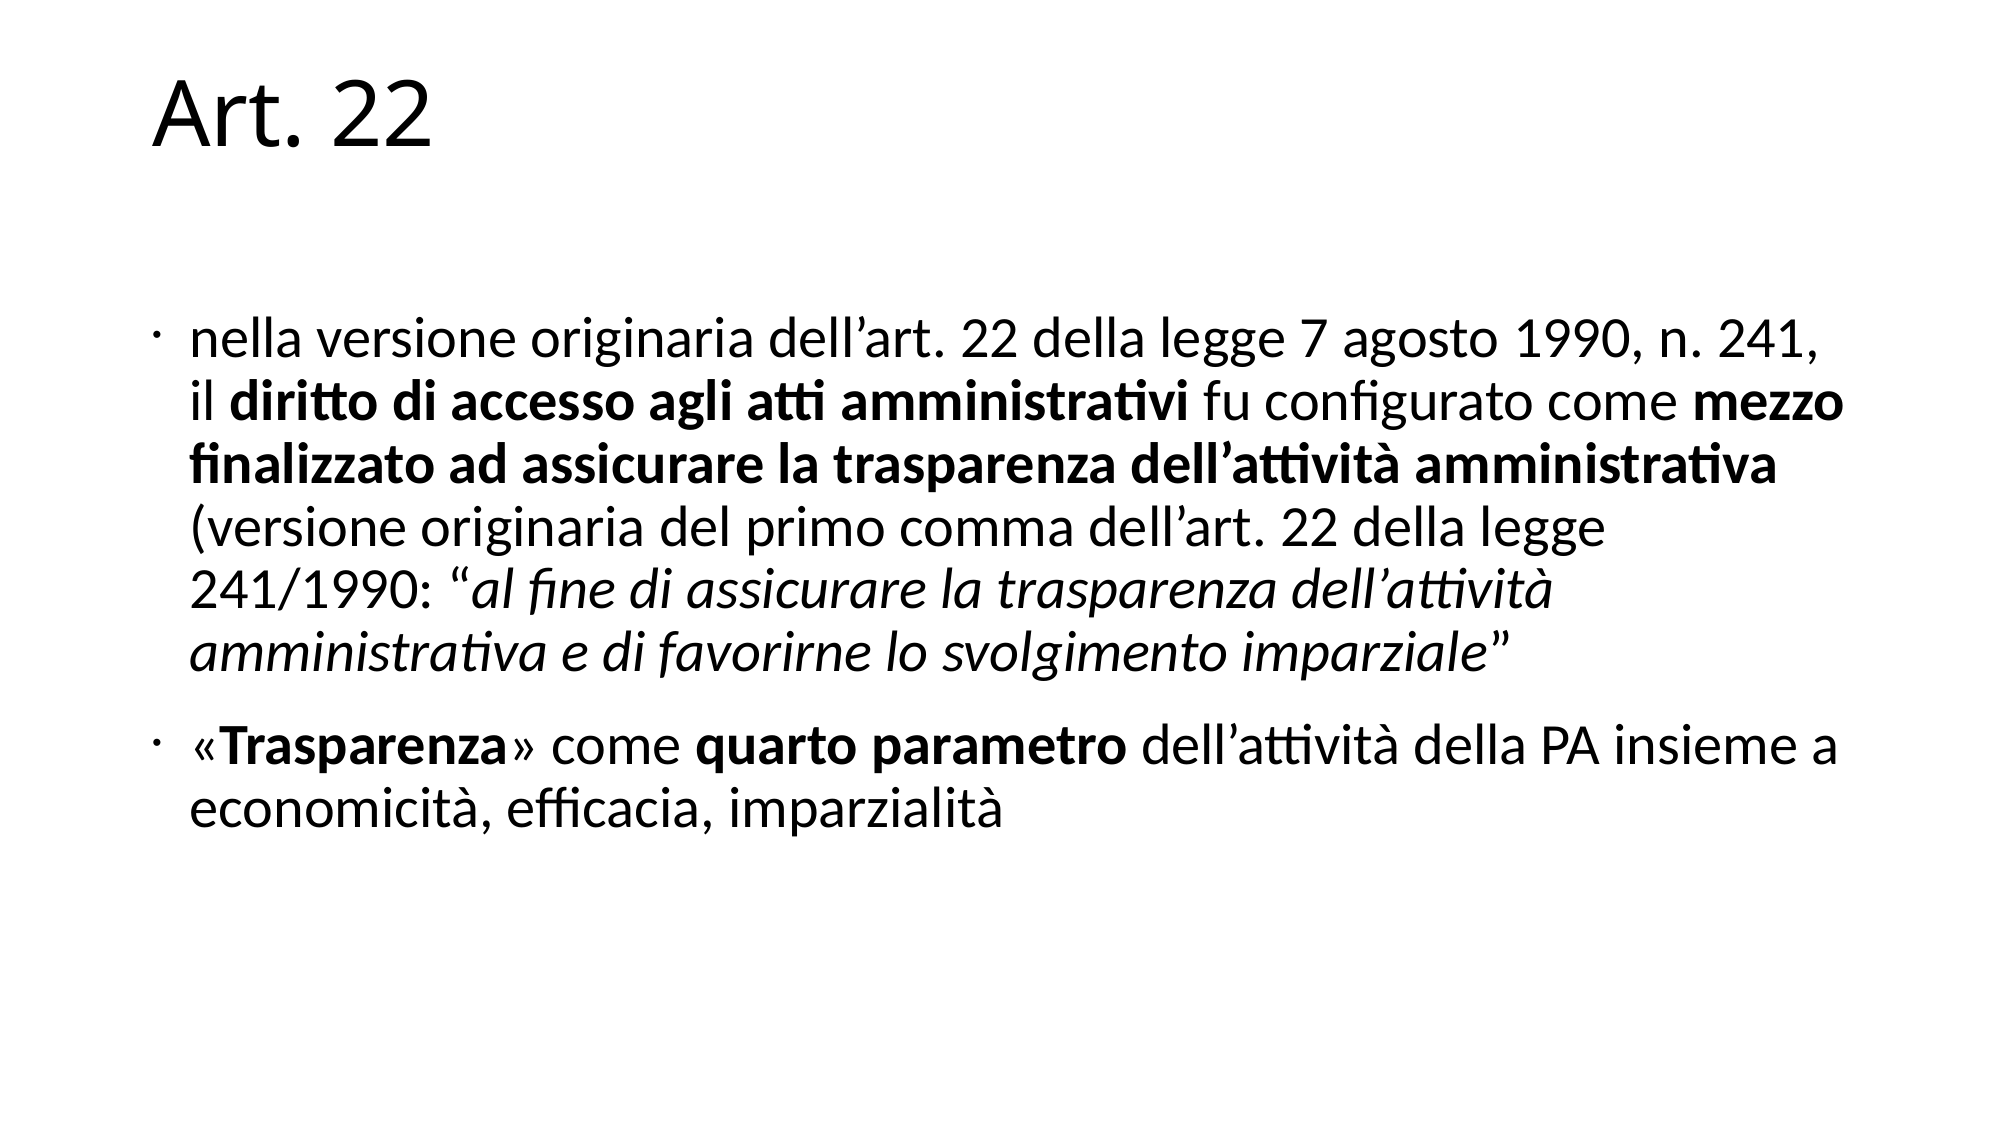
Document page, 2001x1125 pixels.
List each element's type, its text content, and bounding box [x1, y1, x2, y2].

title Art. 22 [137, 59, 1863, 278]
list nella versione originaria dell’art. 22 della legge 7 agosto 1990, n. 241, il diritto di accesso agli atti amministrativi fu configurato come mezzo finalizzato ad assicurare la trasparenza dell’attività amministrativa (versione originaria del primo comma dell’art. 22 della legge 241/1990: “al fine di assicurare la trasparenza dell’attività amministrativa e di favorirne lo svolgimento imparziale” «Trasparenza» come quarto parametro dell’attività della PA insieme a economicità, efficacia, imparzialità [137, 299, 1863, 1014]
